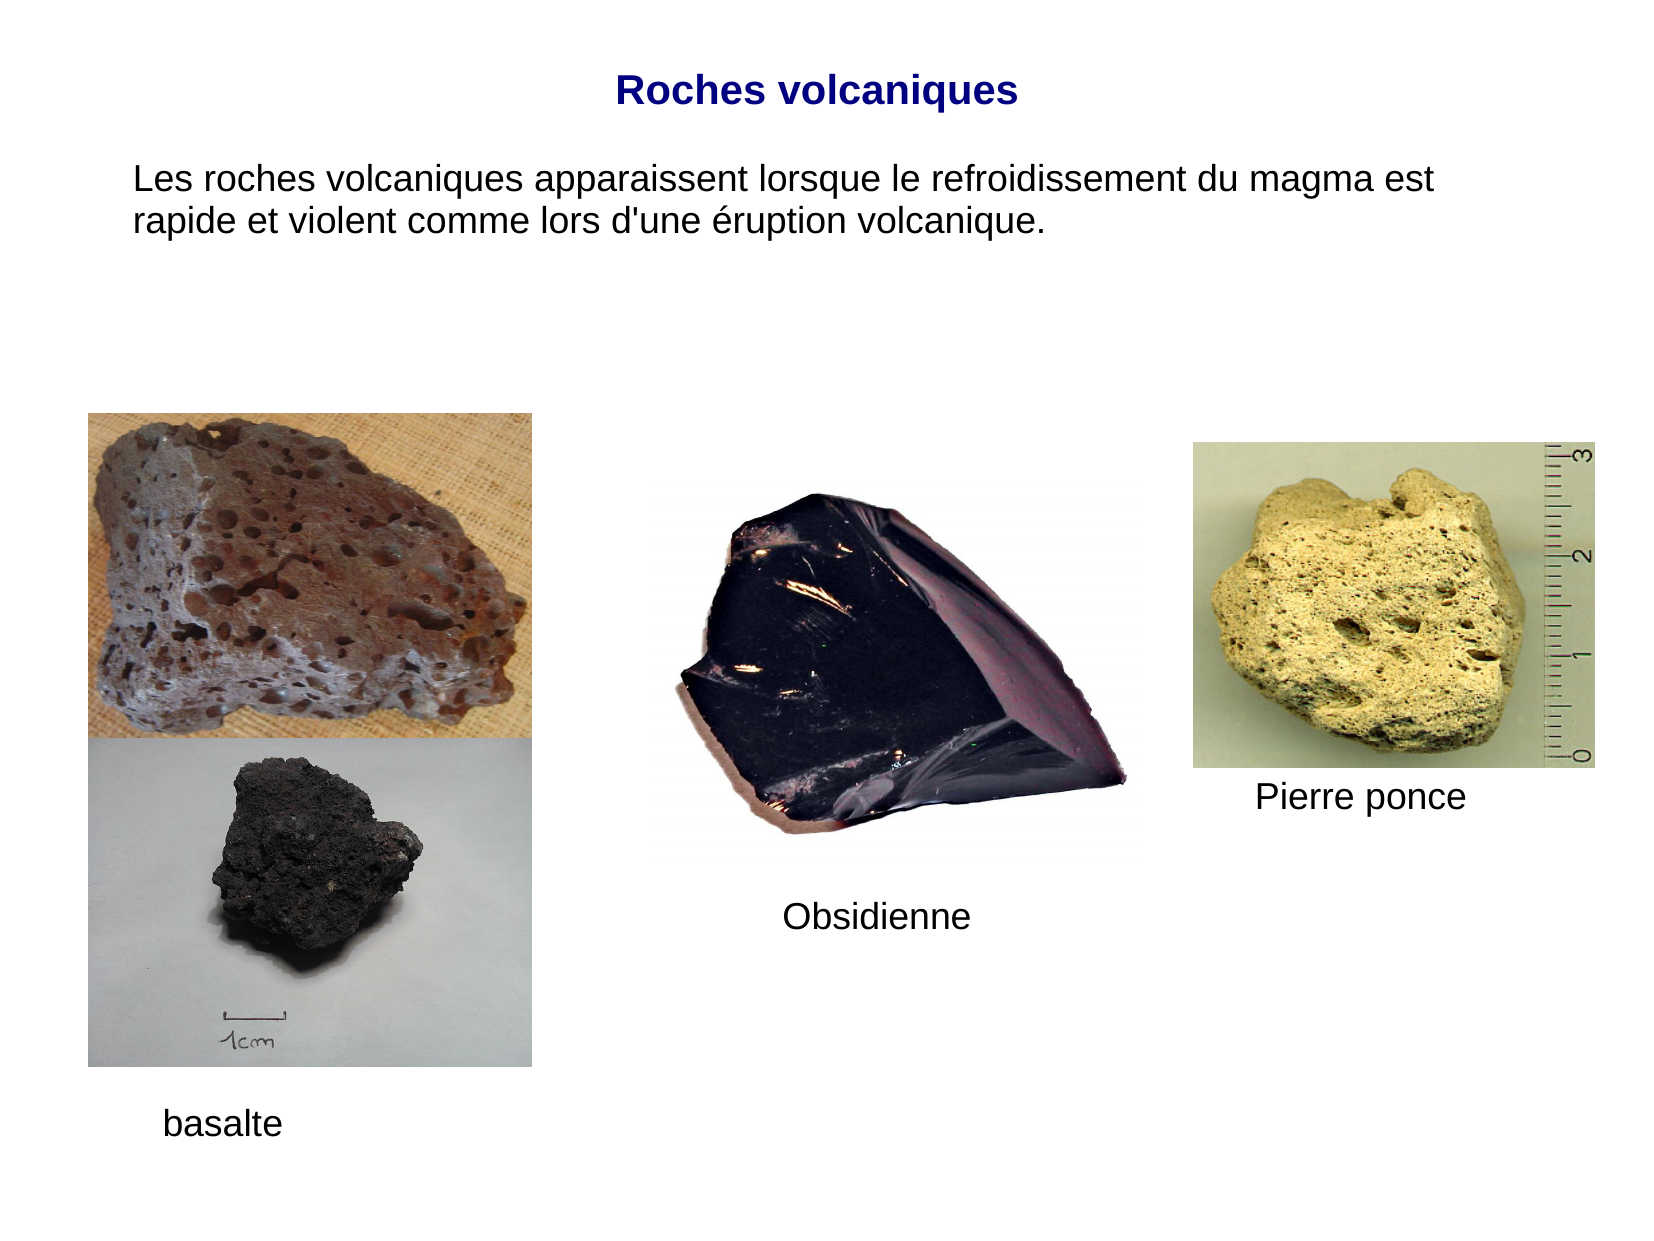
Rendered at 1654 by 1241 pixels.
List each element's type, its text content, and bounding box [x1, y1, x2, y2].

picture [1193, 442, 1595, 768]
text_box Pierre ponce [1240, 767, 1482, 825]
text_box basalte [147, 1094, 298, 1152]
text_box Roches volcaniques [600, 59, 1034, 122]
text_box Les roches volcaniques apparaissent lorsque le refroidissement du magma est rapide et violent comme lors d'une éruption volcanique. [118, 149, 1506, 296]
text_box Obsidienne [767, 888, 997, 945]
picture [649, 472, 1139, 857]
picture [88, 413, 532, 1067]
